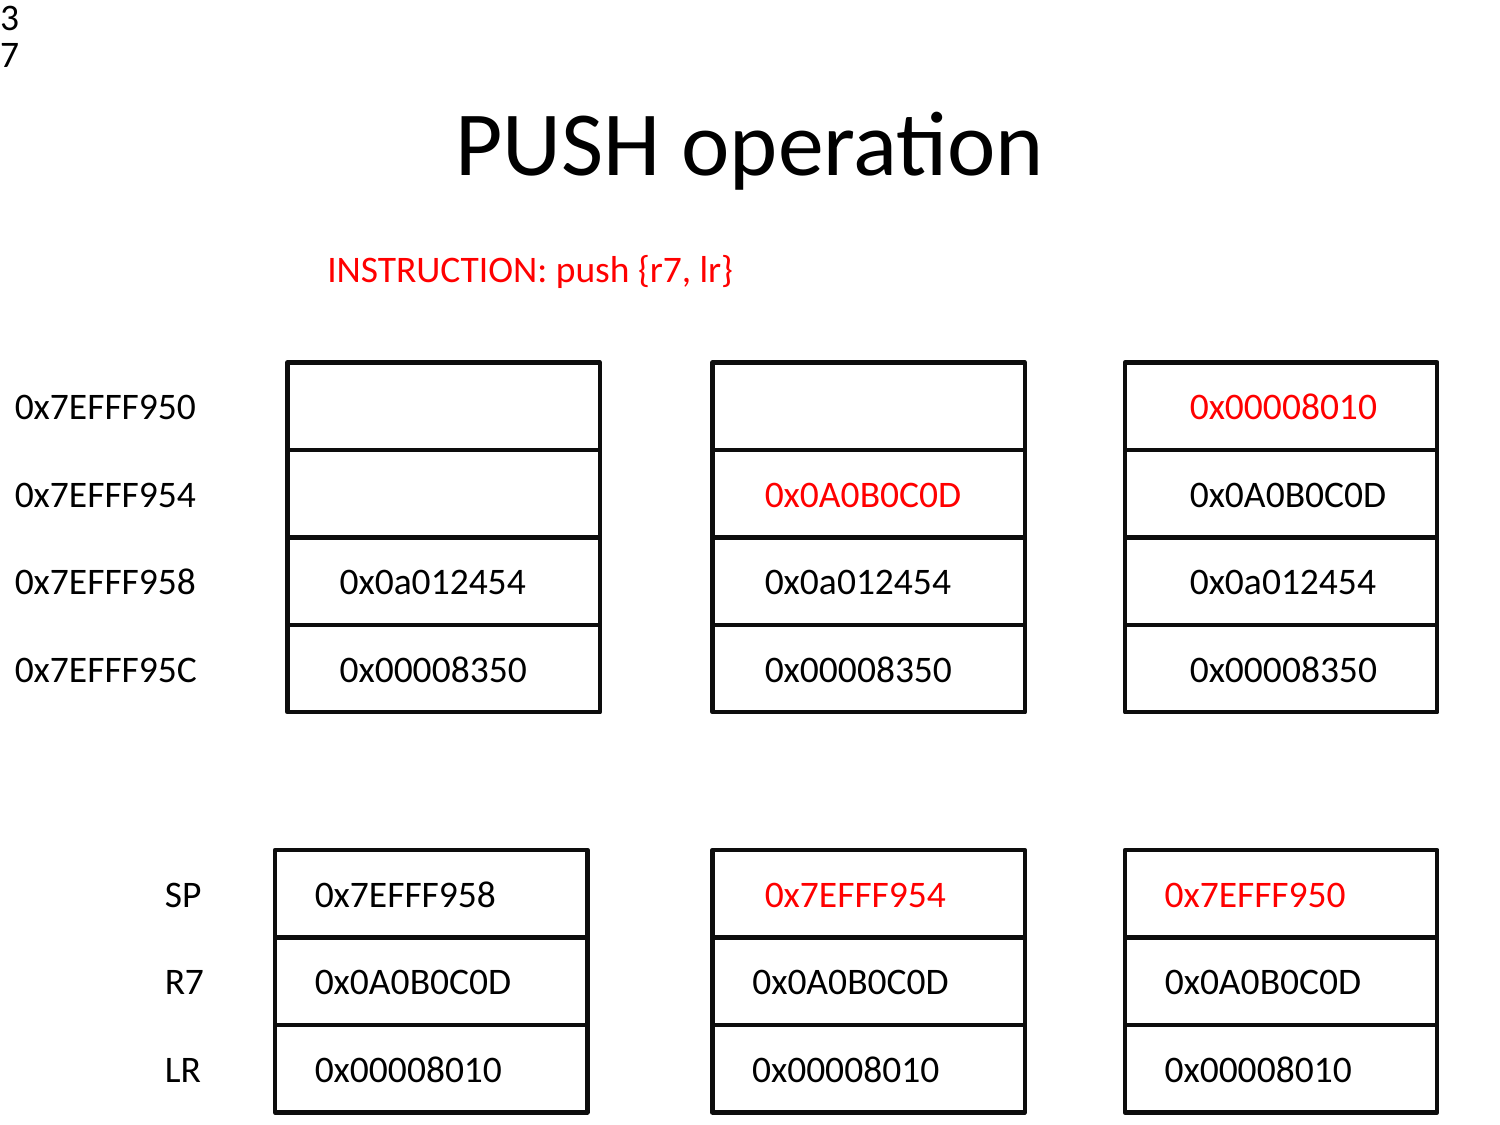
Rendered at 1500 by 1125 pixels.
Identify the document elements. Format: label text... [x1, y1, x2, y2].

text_box 0x0A0B0C0D [737, 949, 988, 1010]
text_box 0x00008010 [1174, 374, 1400, 435]
text_box 0x00008010 [737, 1037, 963, 1098]
text_box 0x00008350 [749, 637, 975, 698]
text_box 0x0a012454 [1174, 549, 1400, 610]
text_box 0x0a012454 [324, 549, 550, 610]
text_box 0x7EFFF950 [1149, 862, 1375, 923]
text_box 0x7EFFF958 [0, 549, 225, 610]
text_box SP [149, 862, 225, 923]
text_box 0x0a012454 [749, 549, 975, 610]
text_box 0x00008010 [1149, 1037, 1375, 1098]
text_box 0x7EFFF958 [299, 862, 525, 923]
text_box 0x0A0B0C0D [750, 462, 1000, 523]
text_box 0x00008010 [299, 1037, 525, 1098]
text_box 0x0A0B0C0D [300, 949, 550, 1010]
text_box 0x00008350 [1174, 637, 1400, 698]
text_box LR [149, 1037, 225, 1098]
text_box 0x0A0B0C0D [1149, 949, 1400, 1010]
title PUSH operation [75, 45, 1425, 233]
text_box 0x7EFFF950 [0, 374, 225, 435]
text_box 0x00008350 [324, 637, 550, 698]
text_box 0x7EFFF954 [0, 462, 225, 523]
text_box R7 [149, 949, 225, 1010]
text_box 0x7EFFF95C [0, 637, 225, 698]
text_box 0x7EFFF954 [749, 862, 975, 923]
text_box INSTRUCTION: push {r7, lr} [312, 237, 950, 298]
text_box 0x0A0B0C0D [1175, 462, 1425, 523]
